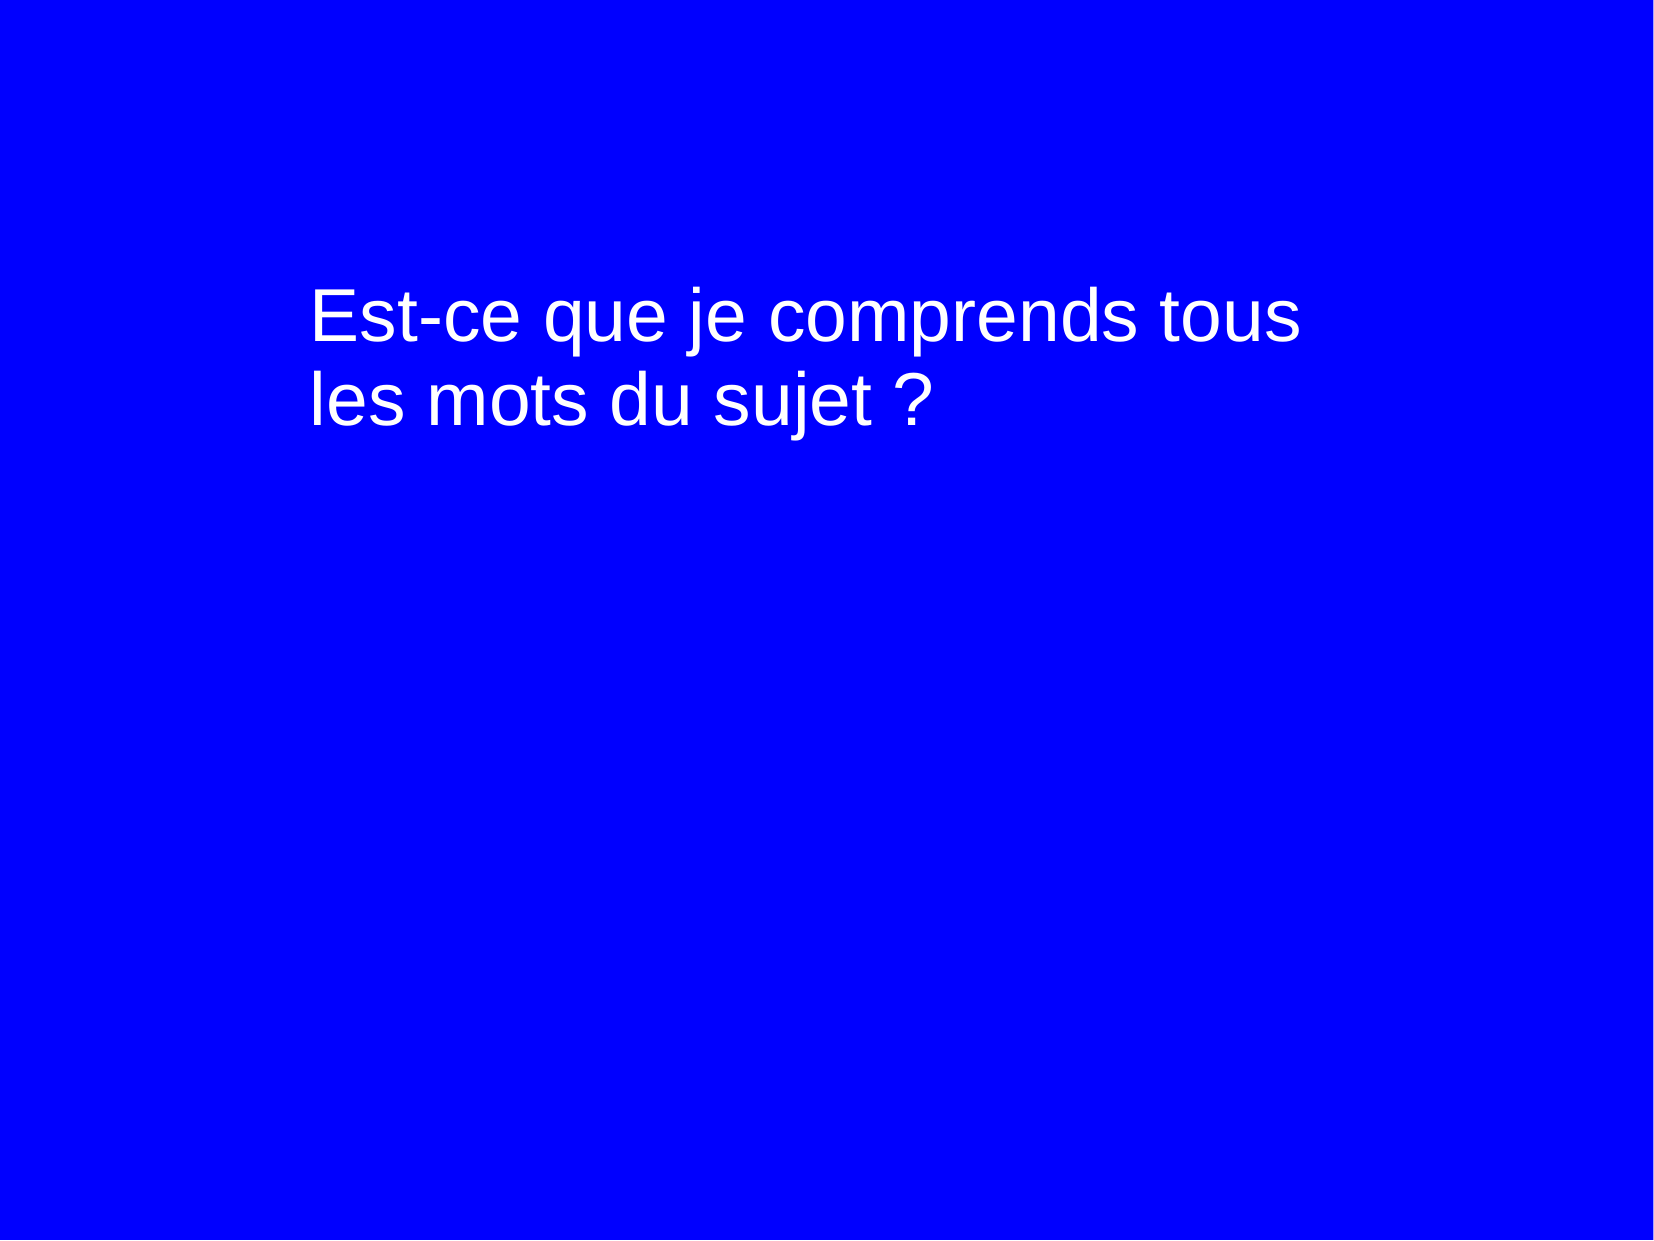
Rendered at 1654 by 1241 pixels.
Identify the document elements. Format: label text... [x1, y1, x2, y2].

text_box Est-ce que je comprends tous les mots du sujet ? [295, 265, 1340, 449]
